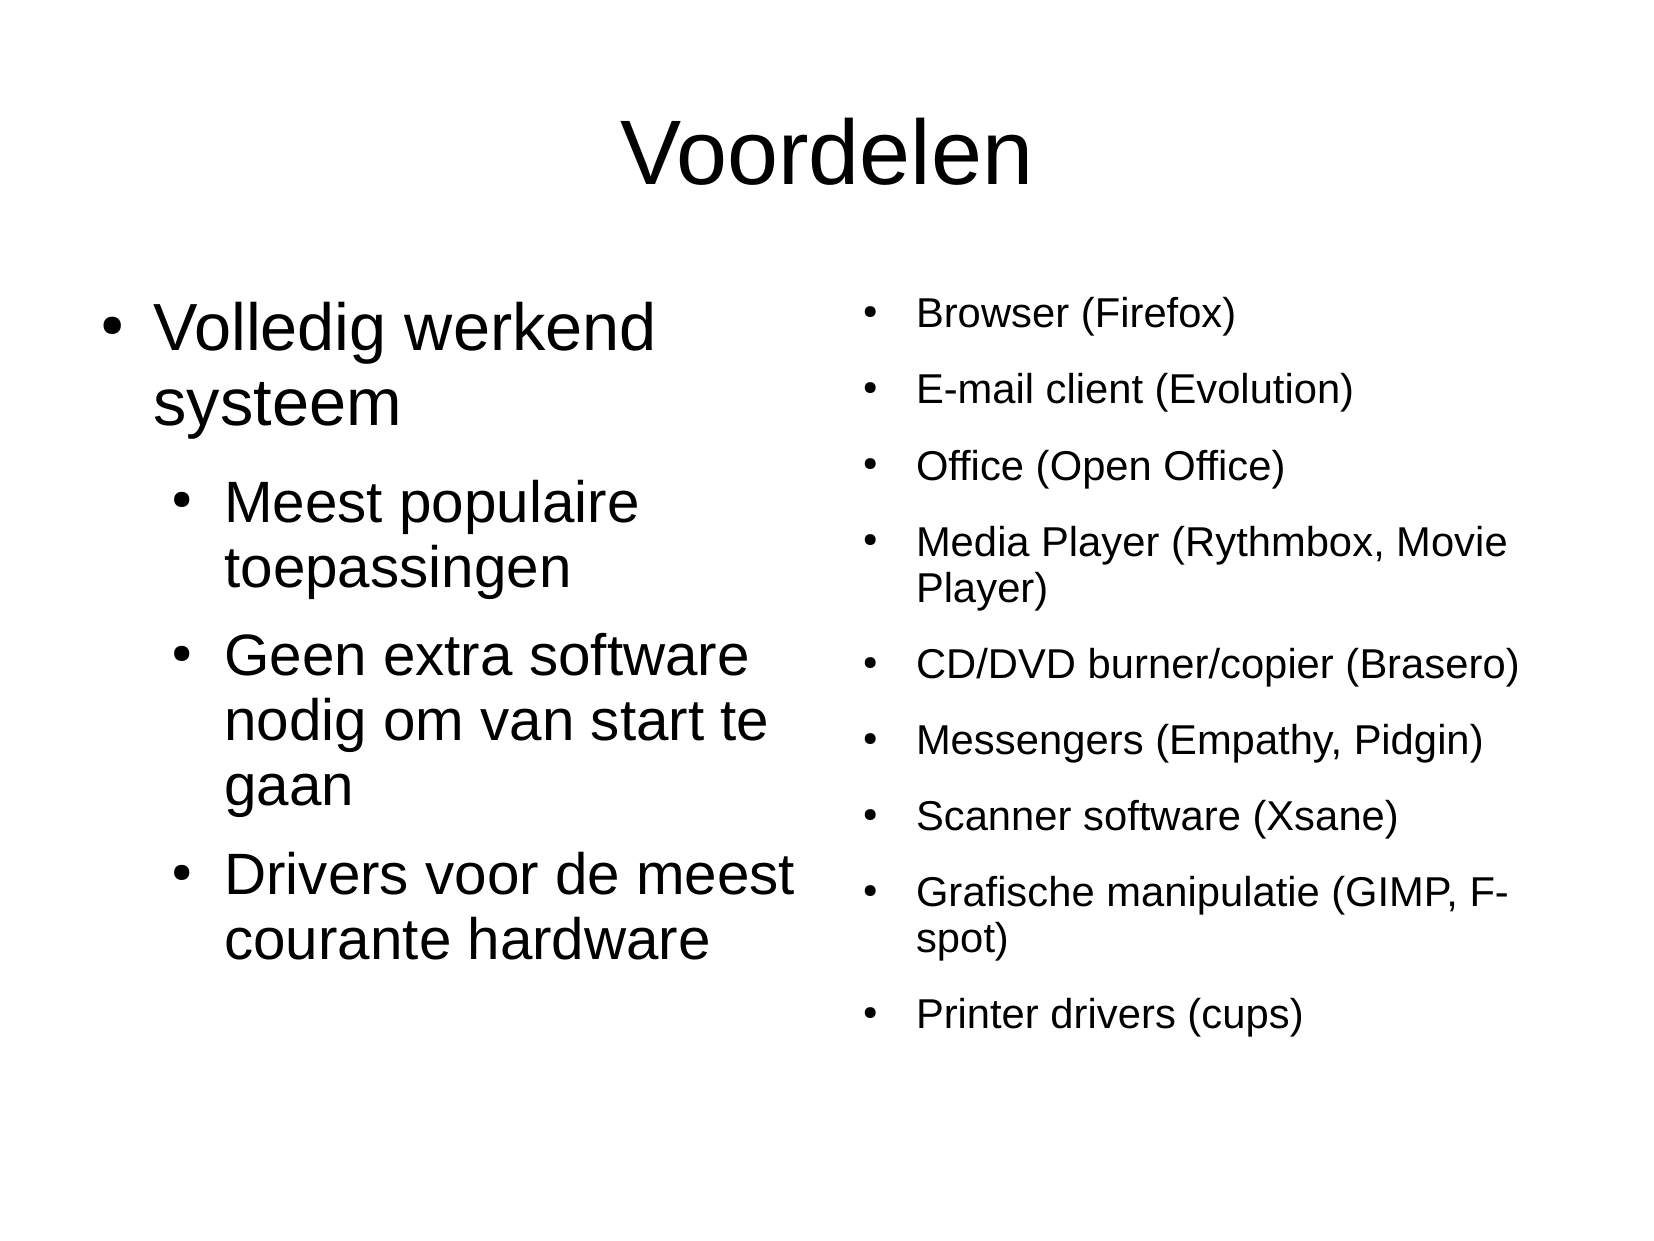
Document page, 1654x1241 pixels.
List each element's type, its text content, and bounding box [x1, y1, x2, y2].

list Volledig werkend systeem Meest populaire toepassingen Geen extra software nodig om van start te gaan Drivers voor de meest courante hardware [82, 290, 809, 1109]
list Browser (Firefox) E-mail client (Evolution) Office (Open Office) Media Player (Rythmbox, Movie Player) CD/DVD burner/copier (Brasero) Messengers (Empathy, Pidgin) Scanner software (Xsane) Grafische manipulatie (GIMP, F-spot) Printer drivers (cups) [845, 290, 1572, 1109]
title Voordelen [82, 49, 1571, 257]
